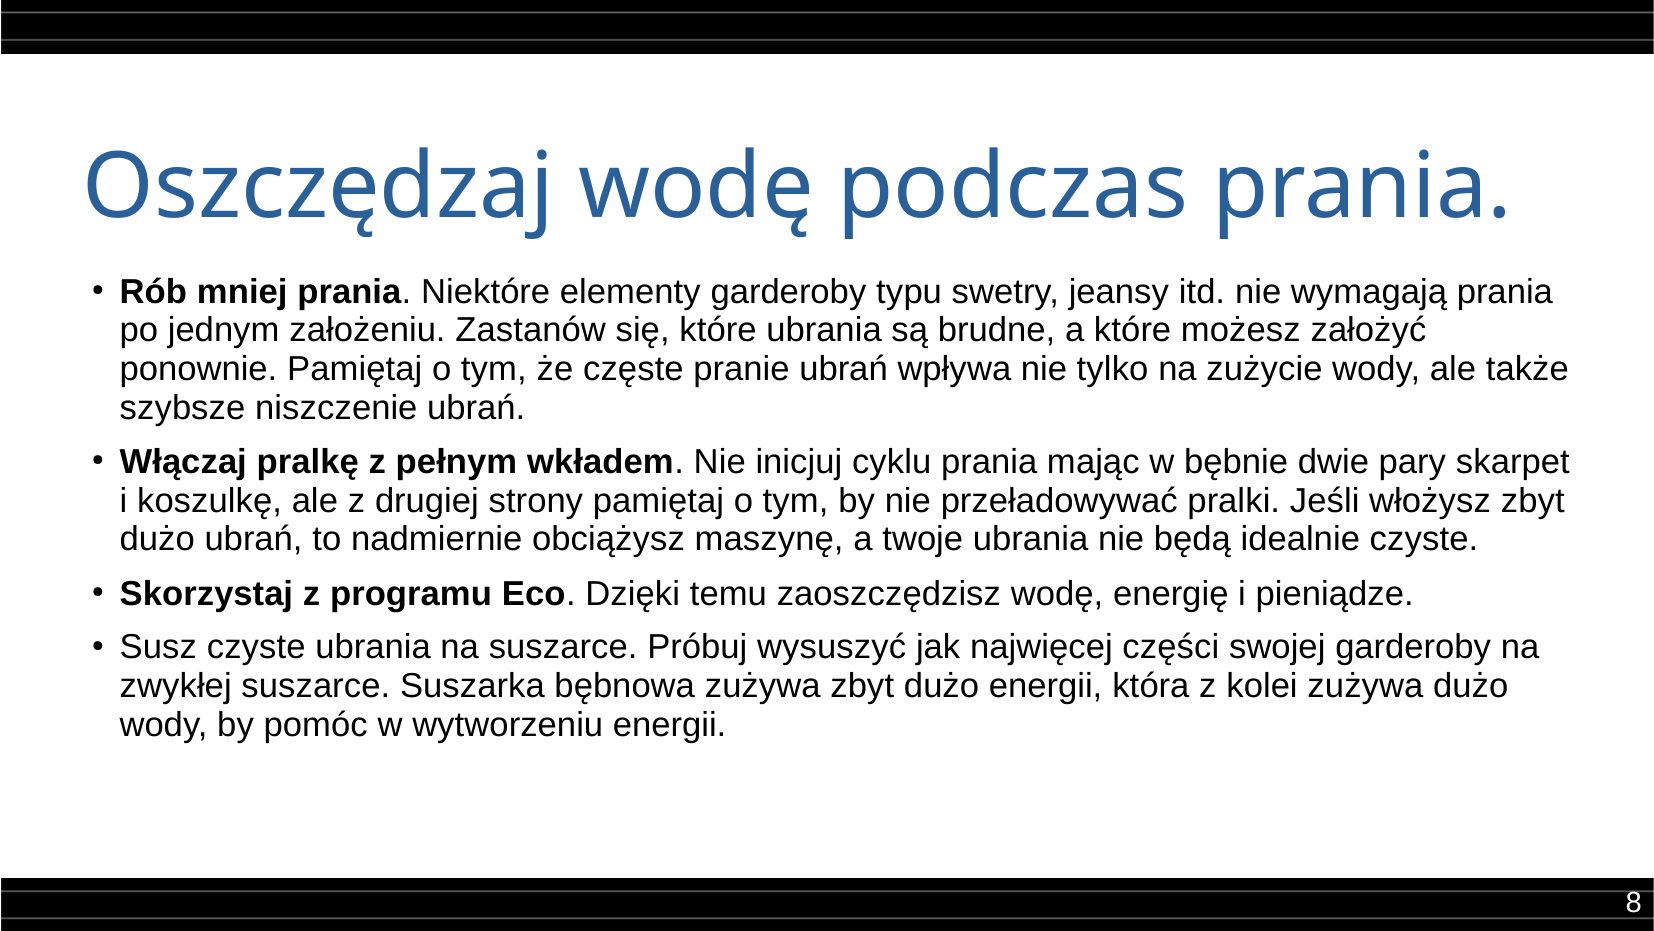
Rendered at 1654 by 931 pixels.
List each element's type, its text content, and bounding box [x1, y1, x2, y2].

picture [1, 878, 1654, 931]
title Oszczędzaj wodę podczas prania. [82, 104, 1571, 260]
list Rób mniej prania. Niektóre elementy garderoby typu swetry, jeansy itd. nie wymagają prania po jednym założeniu. Zastanów się, które ubrania są brudne, a które możesz założyć ponownie. Pamiętaj o tym, że częste pranie ubrań wpływa nie tylko na zużycie wody, ale także szybsze niszczenie ubrań. Włączaj pralkę z pełnym wkładem. Nie inicjuj cyklu prania mając w bębnie dwie pary skarpet i koszulkę, ale z drugiej strony pamiętaj o tym, by nie przeładowywać pralki. Jeśli włożysz zbyt dużo ubrań, to nadmiernie obciążysz maszynę, a twoje ubrania nie będą idealnie czyste. Skorzystaj z programu Eco. Dzięki temu zaoszczędzisz wodę, energię i pieniądze. Susz czyste ubrania na suszarce. Próbuj wysuszyć jak najwięcej części swojej garderoby na zwykłej suszarce. Suszarka bębnowa zużywa zbyt dużo energii, która z kolei zużywa dużo wody, by pomóc w wytworzeniu energii. [82, 271, 1571, 758]
picture [1, 0, 1654, 54]
